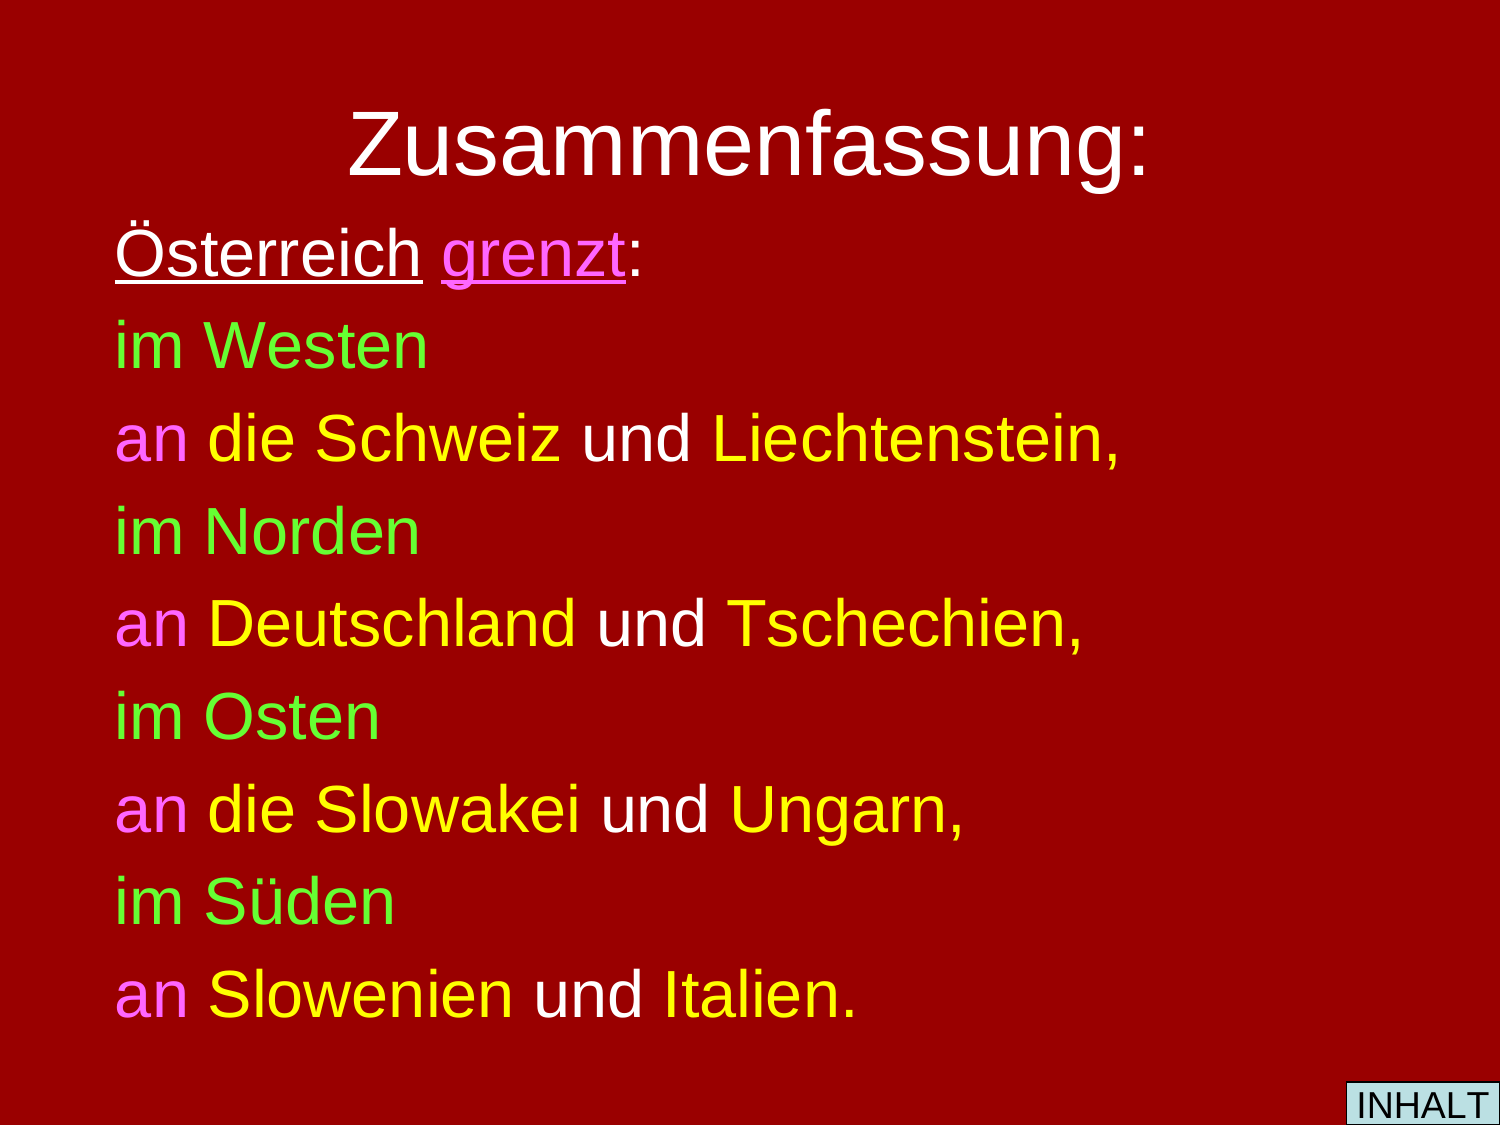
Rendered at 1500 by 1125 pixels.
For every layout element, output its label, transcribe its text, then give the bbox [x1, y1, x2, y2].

text_box INHALT [1346, 1082, 1500, 1125]
title Zusammenfassung: [75, 45, 1426, 233]
list Österreich grenzt: im Westen an die Schweiz und Liechtenstein, im Norden an Deutschland und Tschechien, im Osten an die Slowakei und Ungarn, im Süden an Slowenien und Italien. [100, 208, 1451, 1083]
